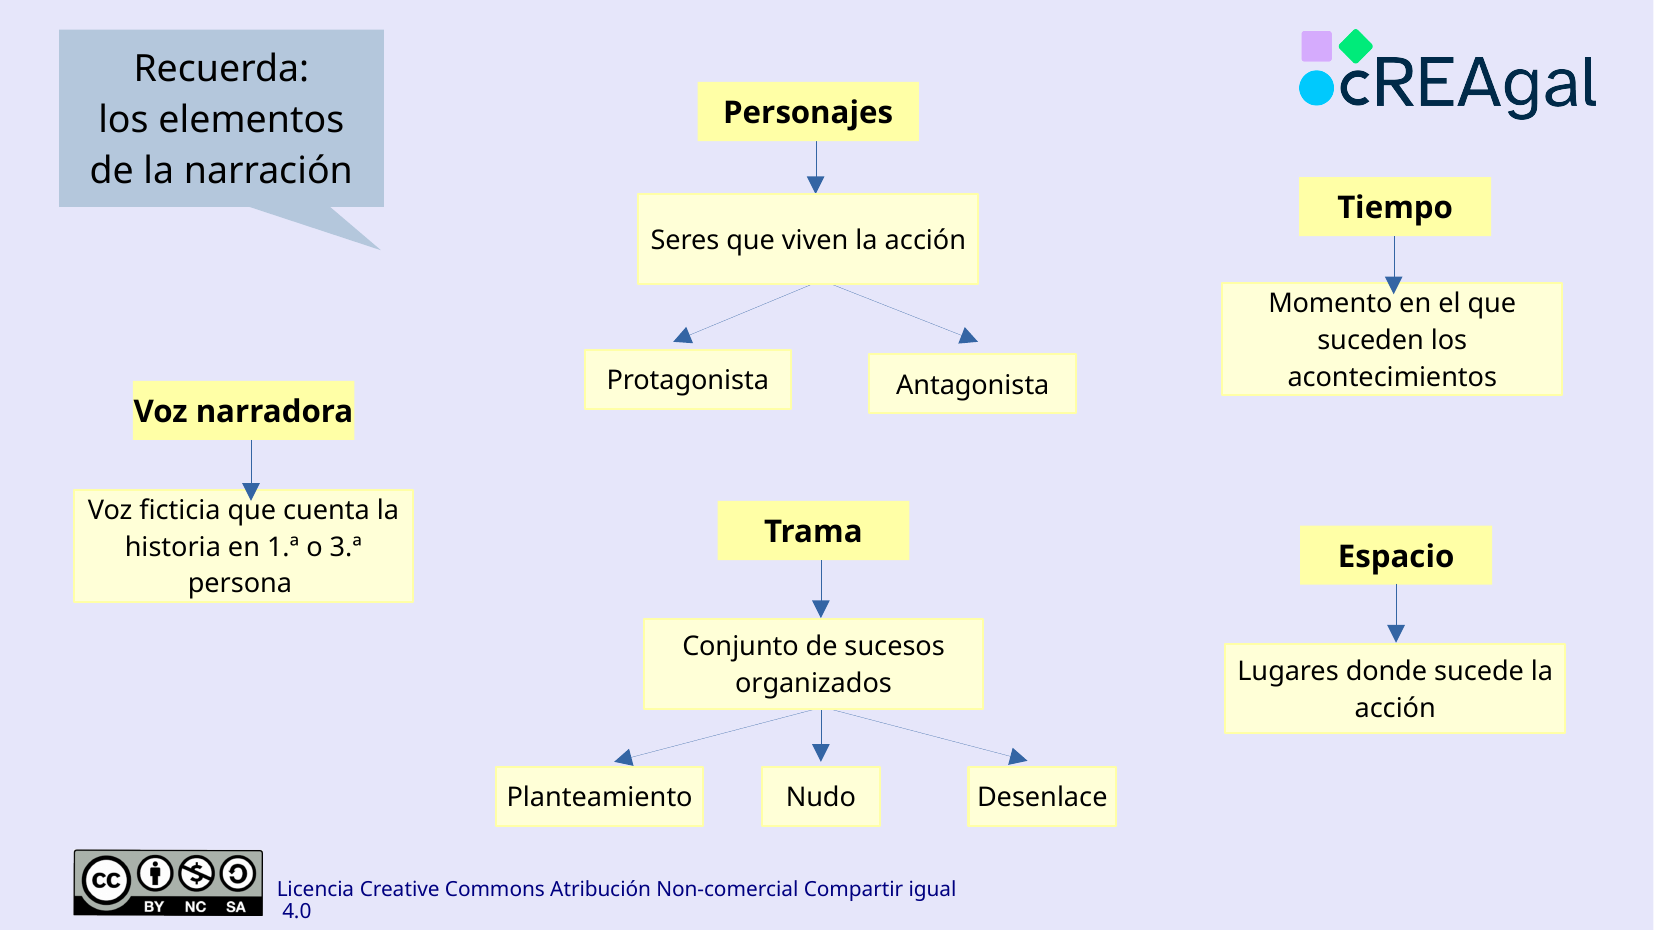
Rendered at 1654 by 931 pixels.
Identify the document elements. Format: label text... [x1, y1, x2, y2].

title Protagonista [584, 349, 792, 409]
title Tiempo [1299, 177, 1492, 237]
title Personajes [697, 81, 919, 142]
title Momento en el que suceden los acontecimientos [1222, 294, 1563, 384]
title Seres que viven la acción [638, 194, 979, 284]
title Voz ficticia que cuenta la historia en 1.ª o 3.ª persona [73, 500, 414, 591]
title Antagonista [869, 354, 1077, 414]
text_box Licencia Creative Commons Atribución Non-comercial Compartir igual 4.0 [262, 866, 975, 904]
picture [73, 849, 263, 916]
title Trama [717, 500, 910, 561]
title Conjunto de sucesos organizados [643, 619, 984, 709]
picture [1299, 29, 1596, 120]
title Lugares donde sucede la acción [1225, 643, 1565, 734]
title Planteamiento [496, 766, 703, 826]
title Nudo [761, 766, 880, 826]
title Desenlace [968, 766, 1117, 826]
text_box Recuerda: los elementos de la narración [59, 29, 384, 251]
title Espacio [1300, 525, 1493, 585]
title Voz narradora [132, 380, 355, 440]
